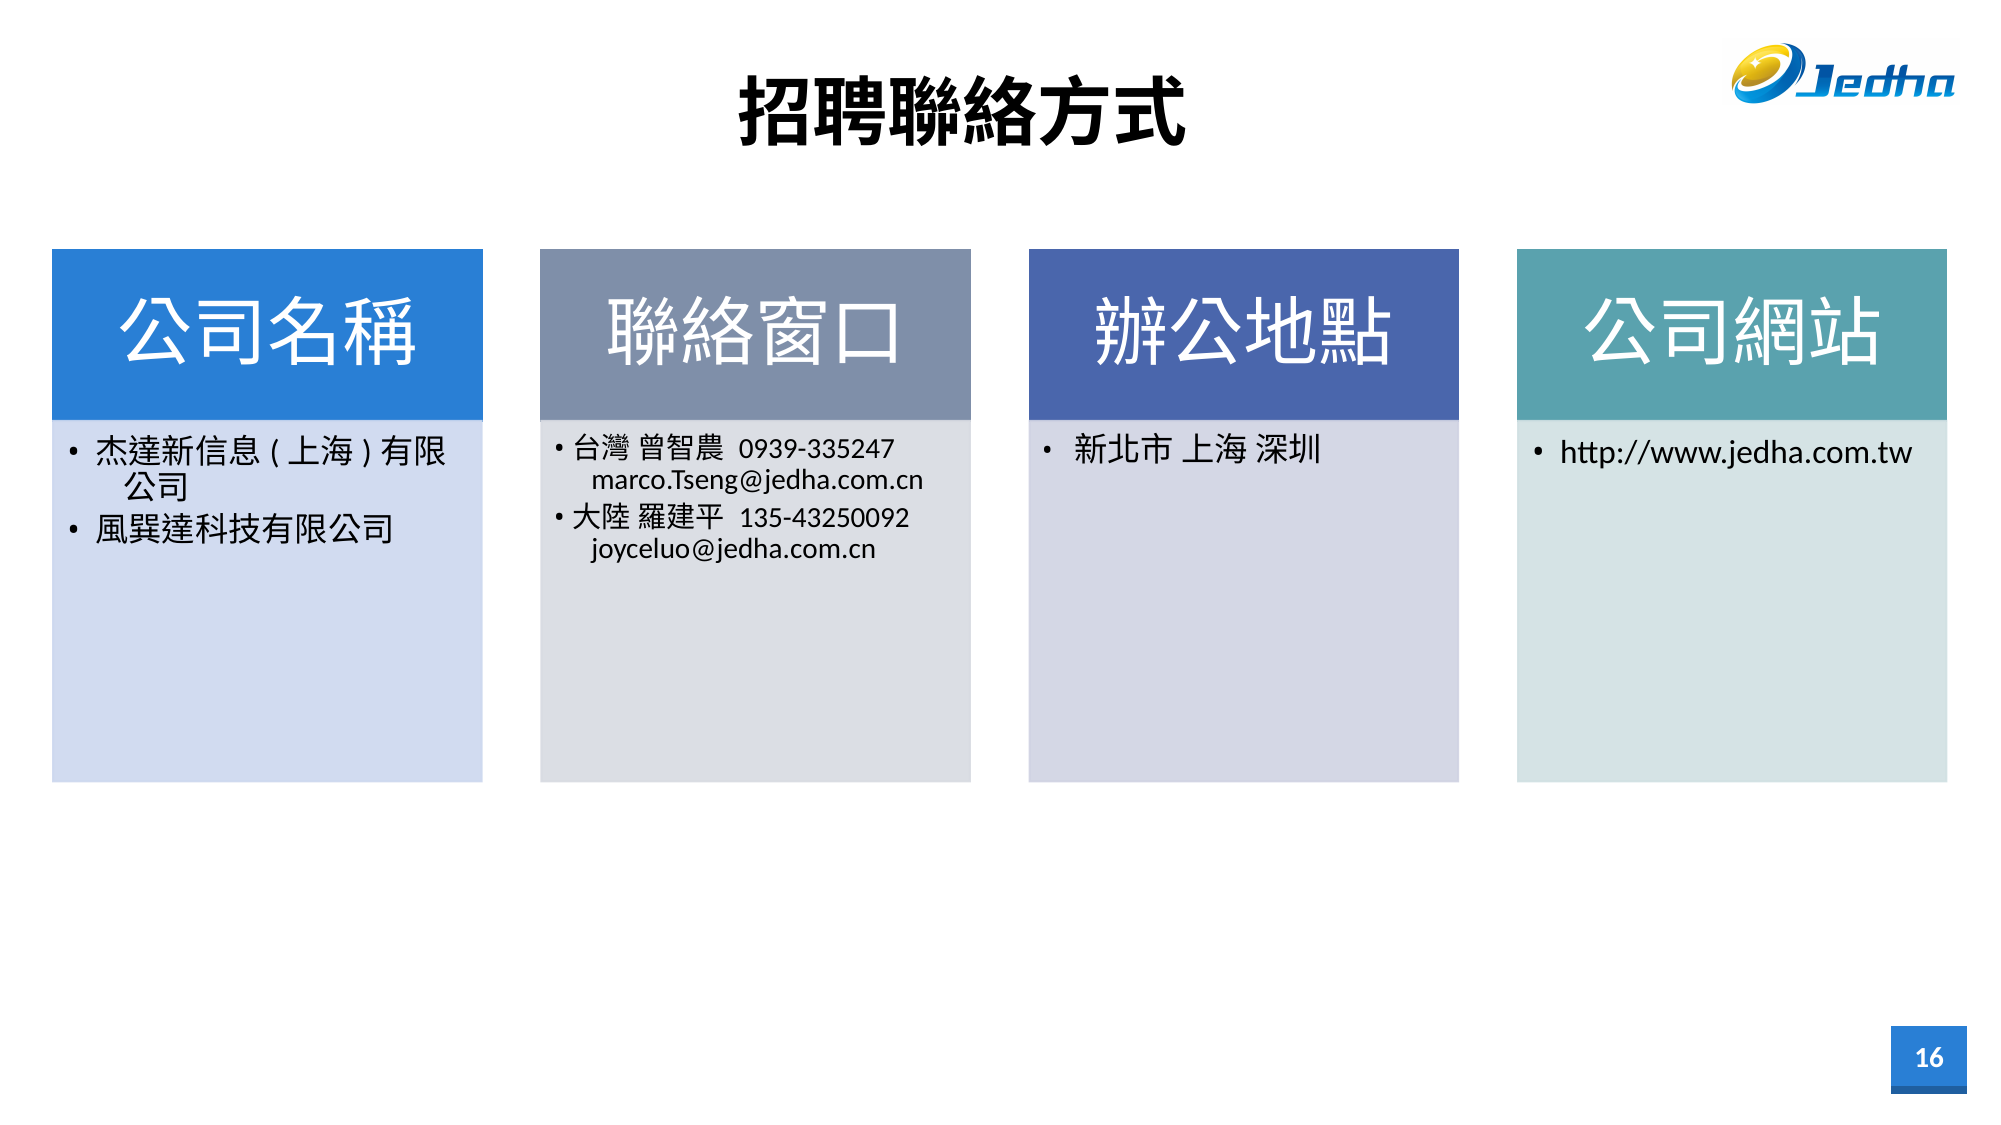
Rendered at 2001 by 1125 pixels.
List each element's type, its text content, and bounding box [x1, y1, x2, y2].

text_box 新北市 上海 深圳 [1029, 421, 1459, 782]
text_box 辦公地點 [1029, 249, 1459, 421]
text_box 台灣 曾智農 0939-335247 marco.Tseng@jedha.com.cn 大陸 羅建平 135-43250092 joyceluo@jedha.com.cn [541, 421, 970, 782]
text_box 杰達新信息(上海)有限公司 風巽達科技有限公司 [53, 421, 482, 782]
text_box 聯絡窗口 [541, 249, 970, 421]
text_box 公司網站 [1518, 249, 1947, 421]
text_box 公司名稱 [53, 249, 482, 421]
text_box 招聘聯絡方式 [720, 57, 1206, 164]
text_box http://www.jedha.com.tw [1518, 421, 1947, 782]
